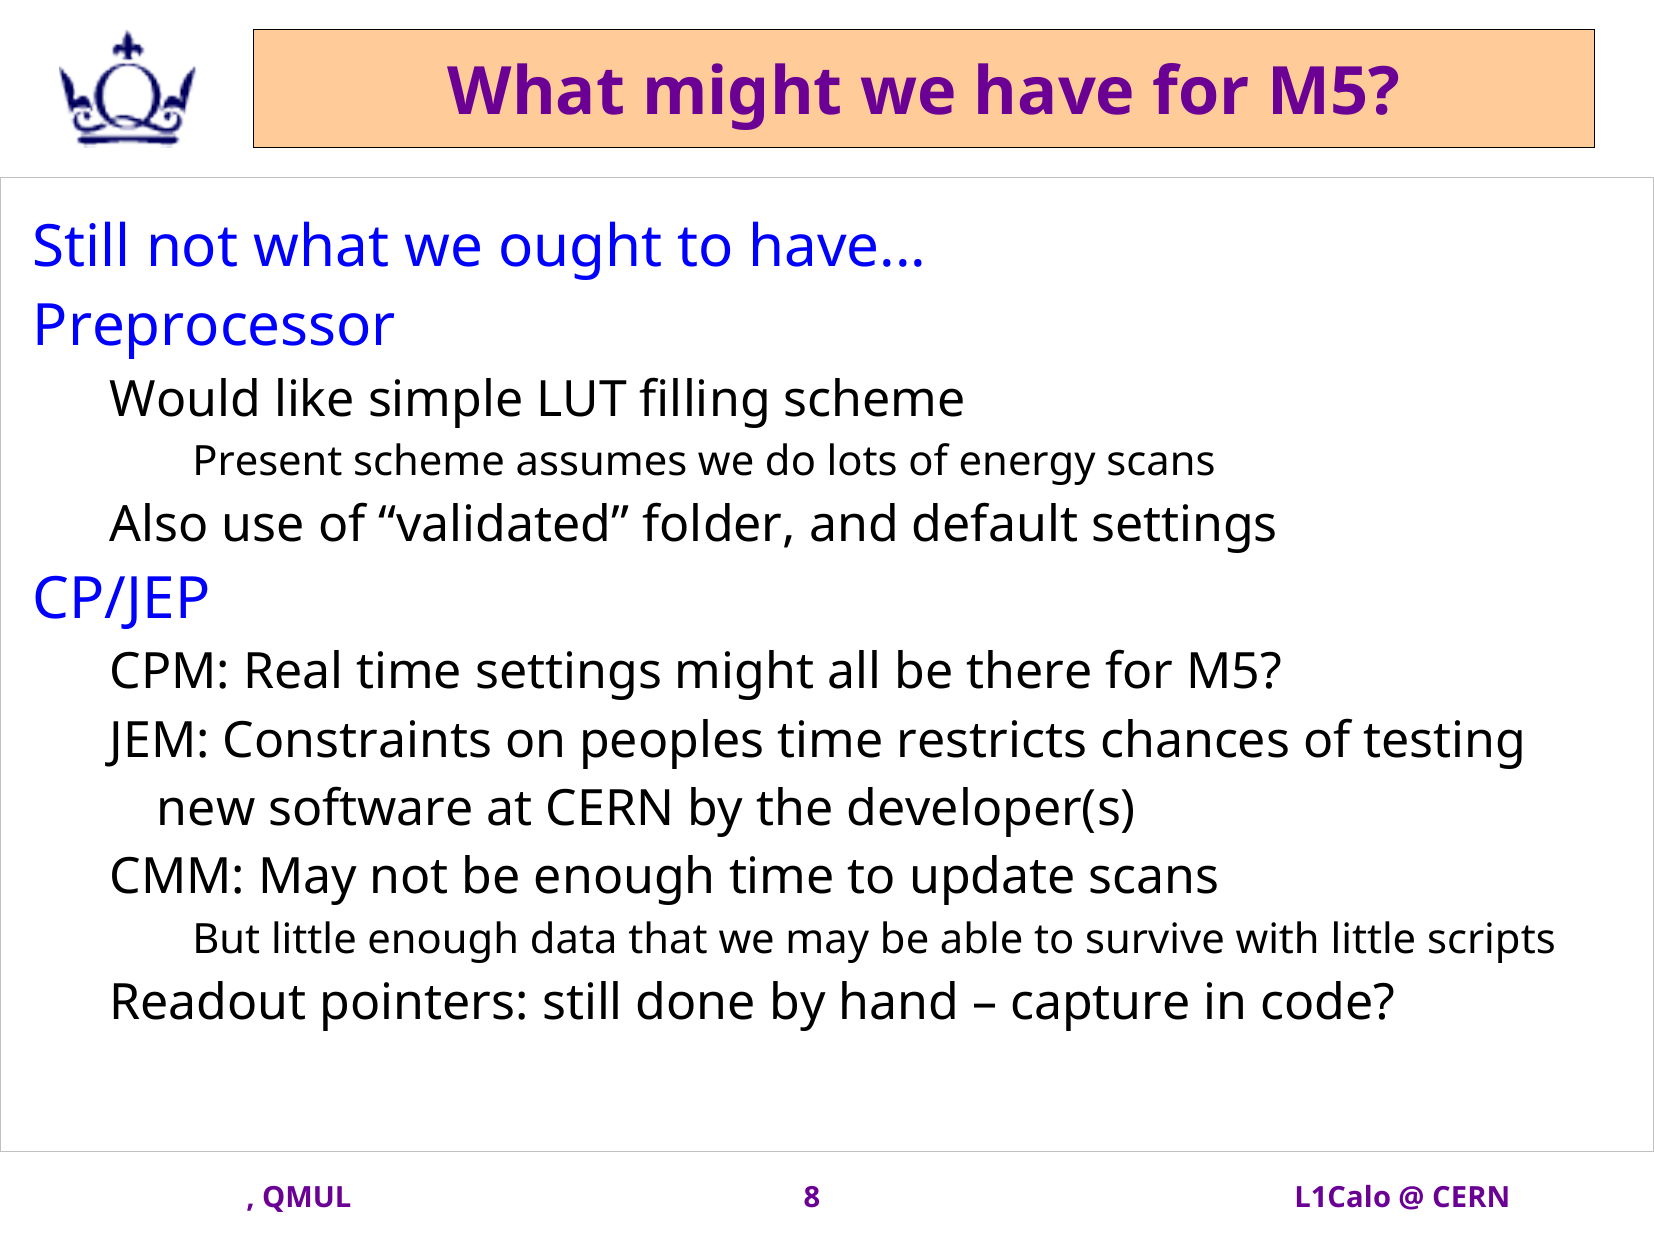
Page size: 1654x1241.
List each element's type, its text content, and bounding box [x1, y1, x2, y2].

title What might we have for M5? [253, 29, 1595, 148]
picture [59, 29, 200, 148]
list Still not what we ought to have... Preprocessor Would like simple LUT filling scheme Present scheme assumes we do lots of energy scans Also use of “validated” folder, and default settings CP/JEP CPM: Real time settings might all be there for M5? JEM: Constraints on peoples time restricts chances of testing new software at CERN by the developer(s) CMM: May not be enough time to update scans But little enough data that we may be able to survive with little scripts Readout pointers: still done by hand – capture in code? [15, 204, 1634, 1124]
